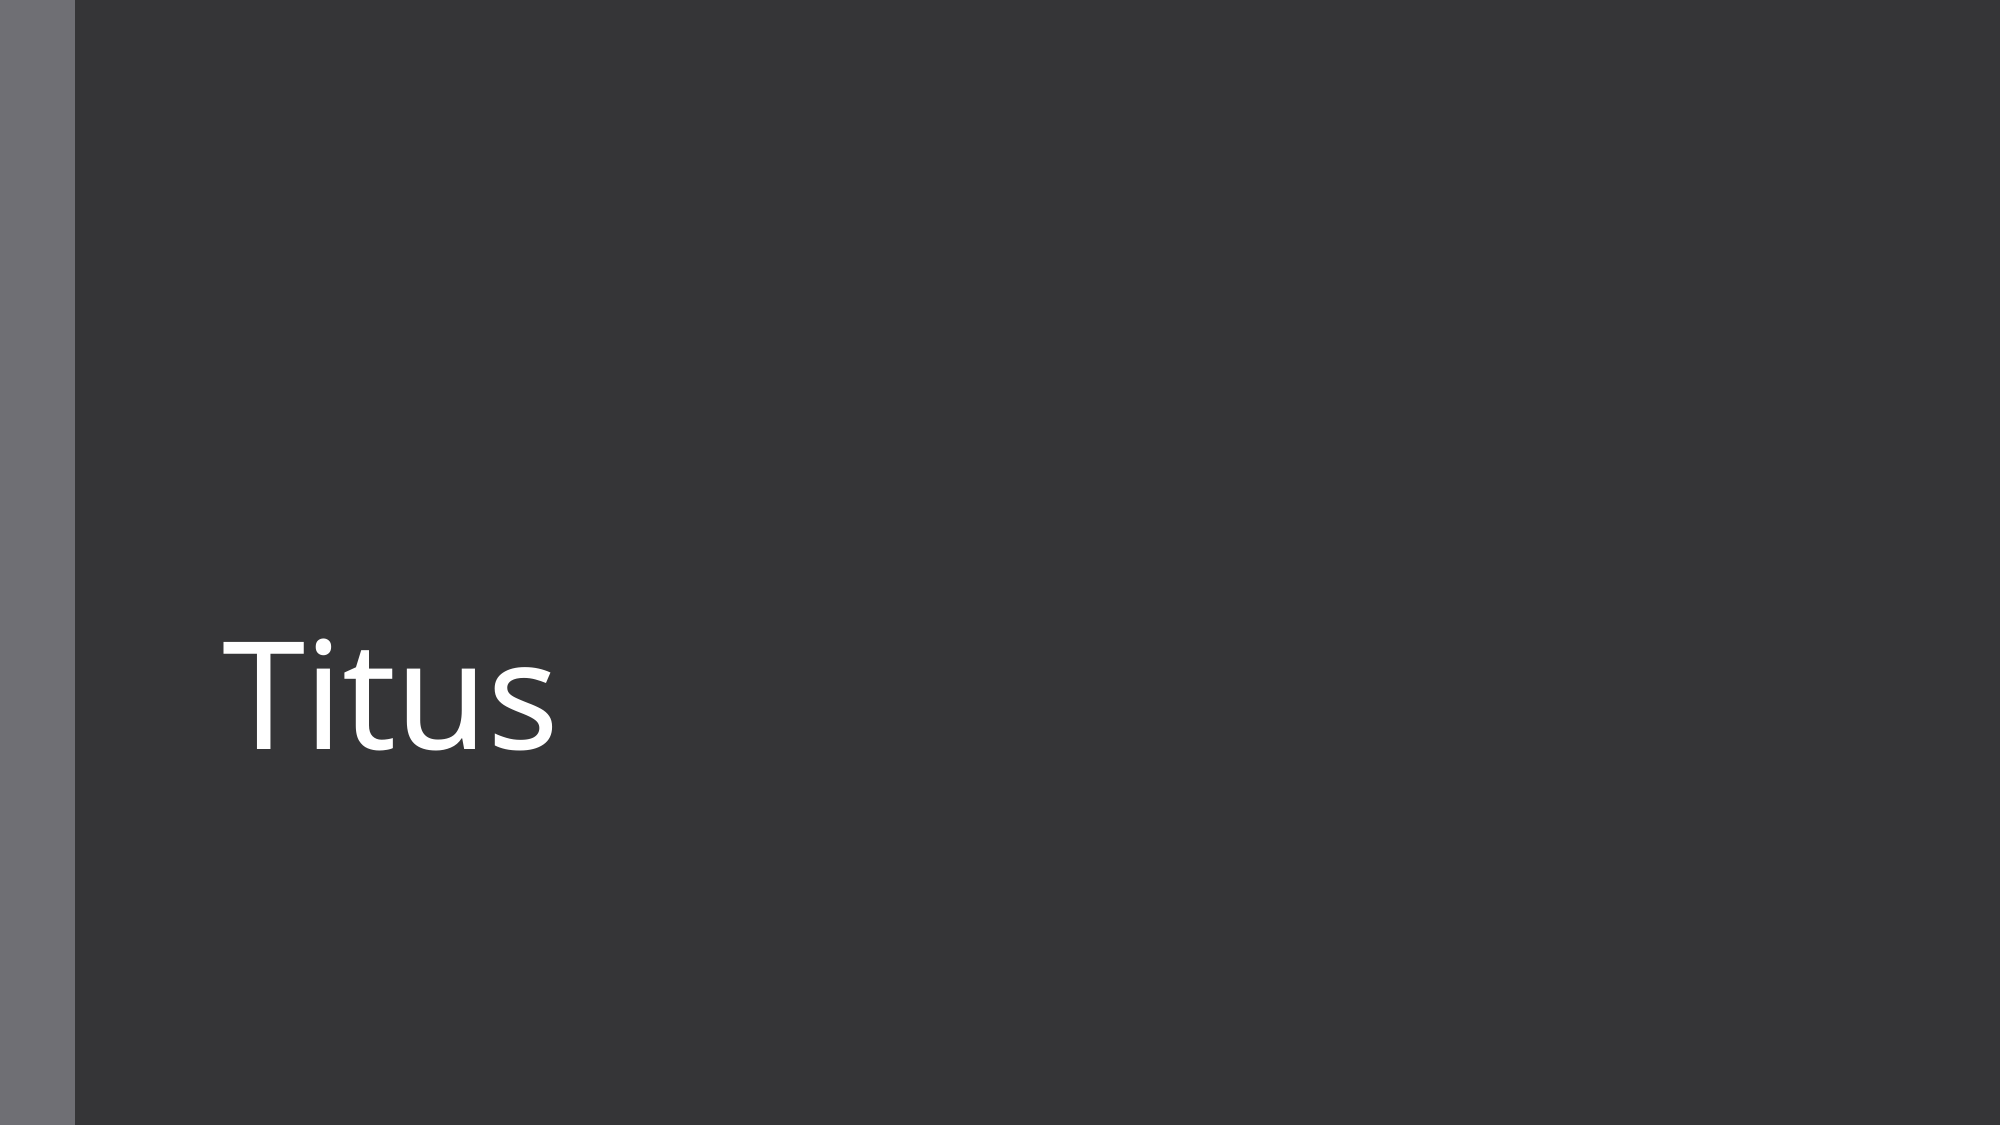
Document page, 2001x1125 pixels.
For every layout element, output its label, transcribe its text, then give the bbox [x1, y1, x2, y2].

title Titus [206, 124, 1752, 788]
